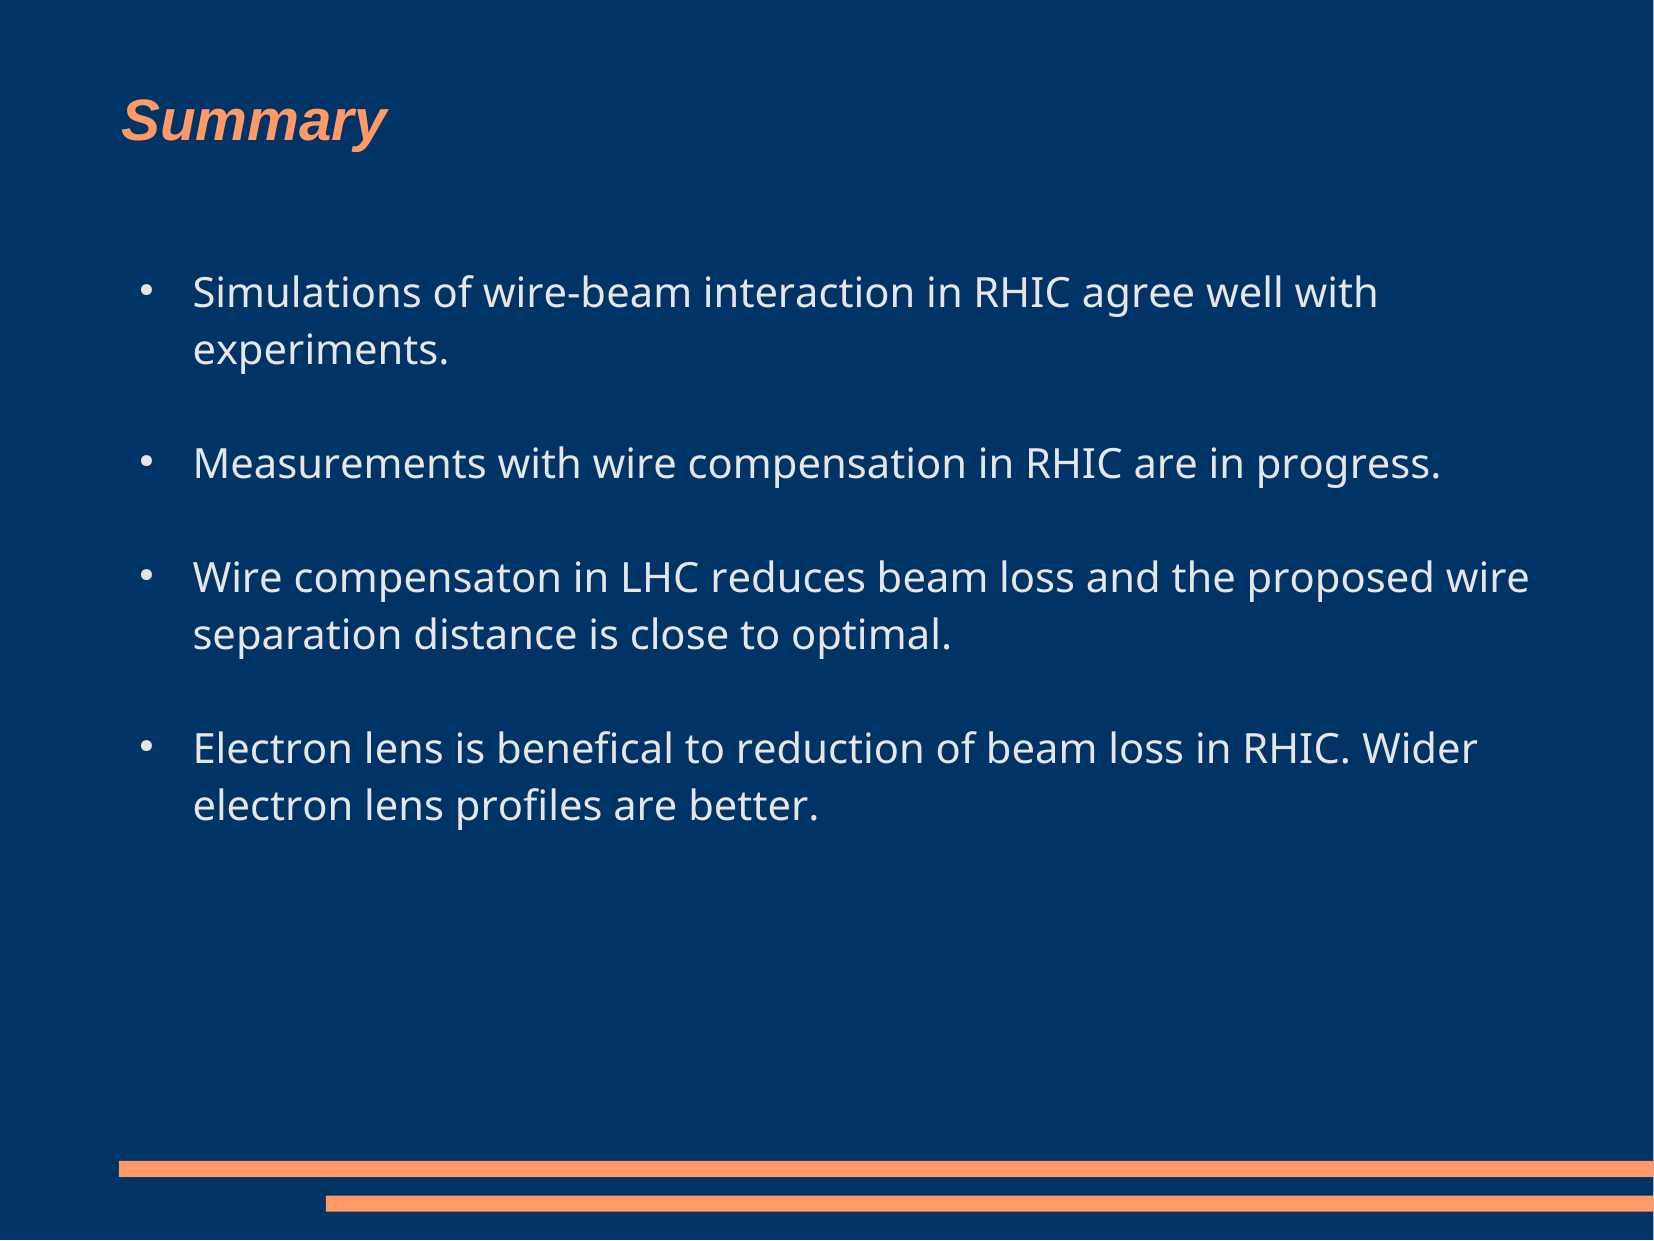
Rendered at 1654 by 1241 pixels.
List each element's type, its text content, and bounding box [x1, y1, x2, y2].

list Simulations of wire-beam interaction in RHIC agree well with experiments. Measurements with wire compensation in RHIC are in progress. Wire compensaton in LHC reduces beam loss and the proposed wire separation distance is close to optimal. Electron lens is benefical to reduction of beam loss in RHIC. Wider electron lens profiles are better. [121, 262, 1561, 1059]
title Summary [121, 53, 1534, 188]
